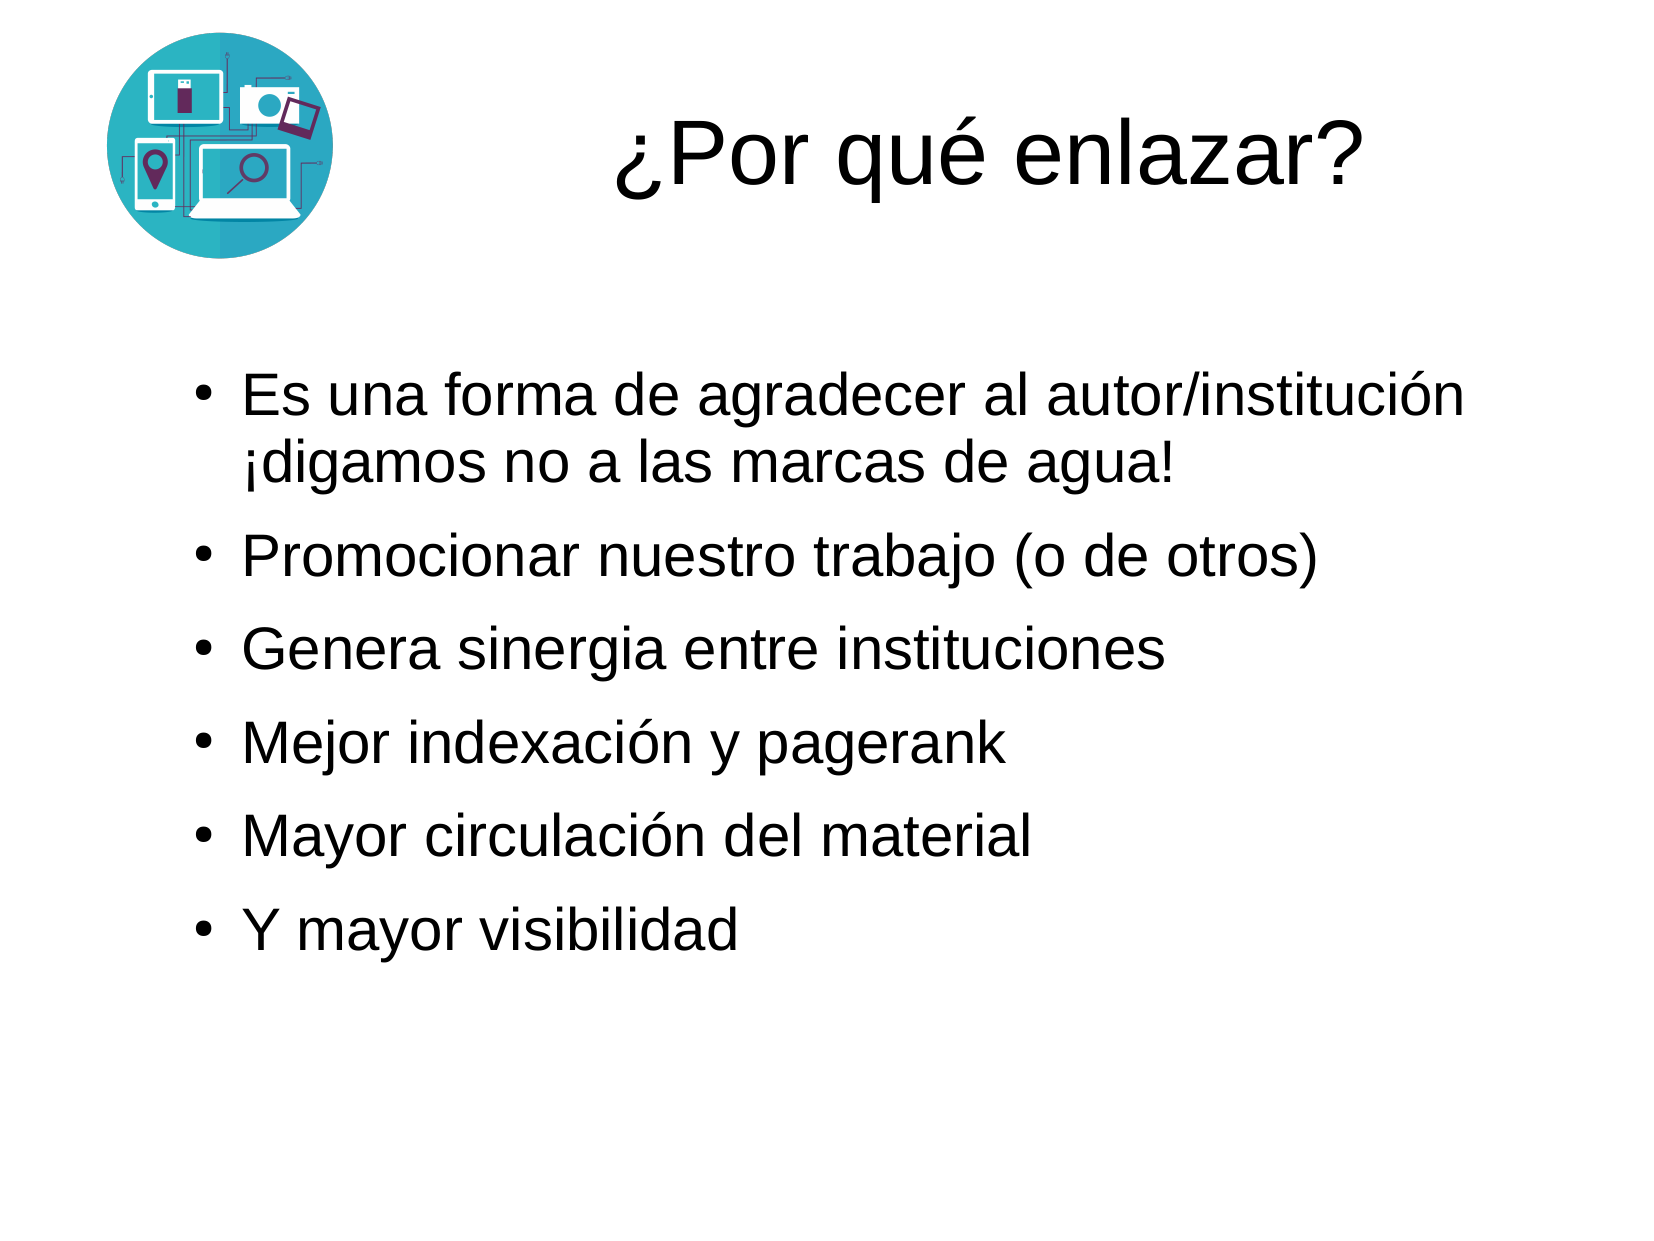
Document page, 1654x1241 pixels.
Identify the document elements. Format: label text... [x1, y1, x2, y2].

list Es una forma de agradecer al autor/institución ¡digamos no a las marcas de agua! Promocionar nuestro trabajo (o de otros) Genera sinergia entre instituciones Mejor indexación y pagerank Mayor circulación del material Y mayor visibilidad [177, 361, 1477, 1016]
title ¿Por qué enlazar? [407, 49, 1571, 257]
picture [96, 23, 343, 267]
